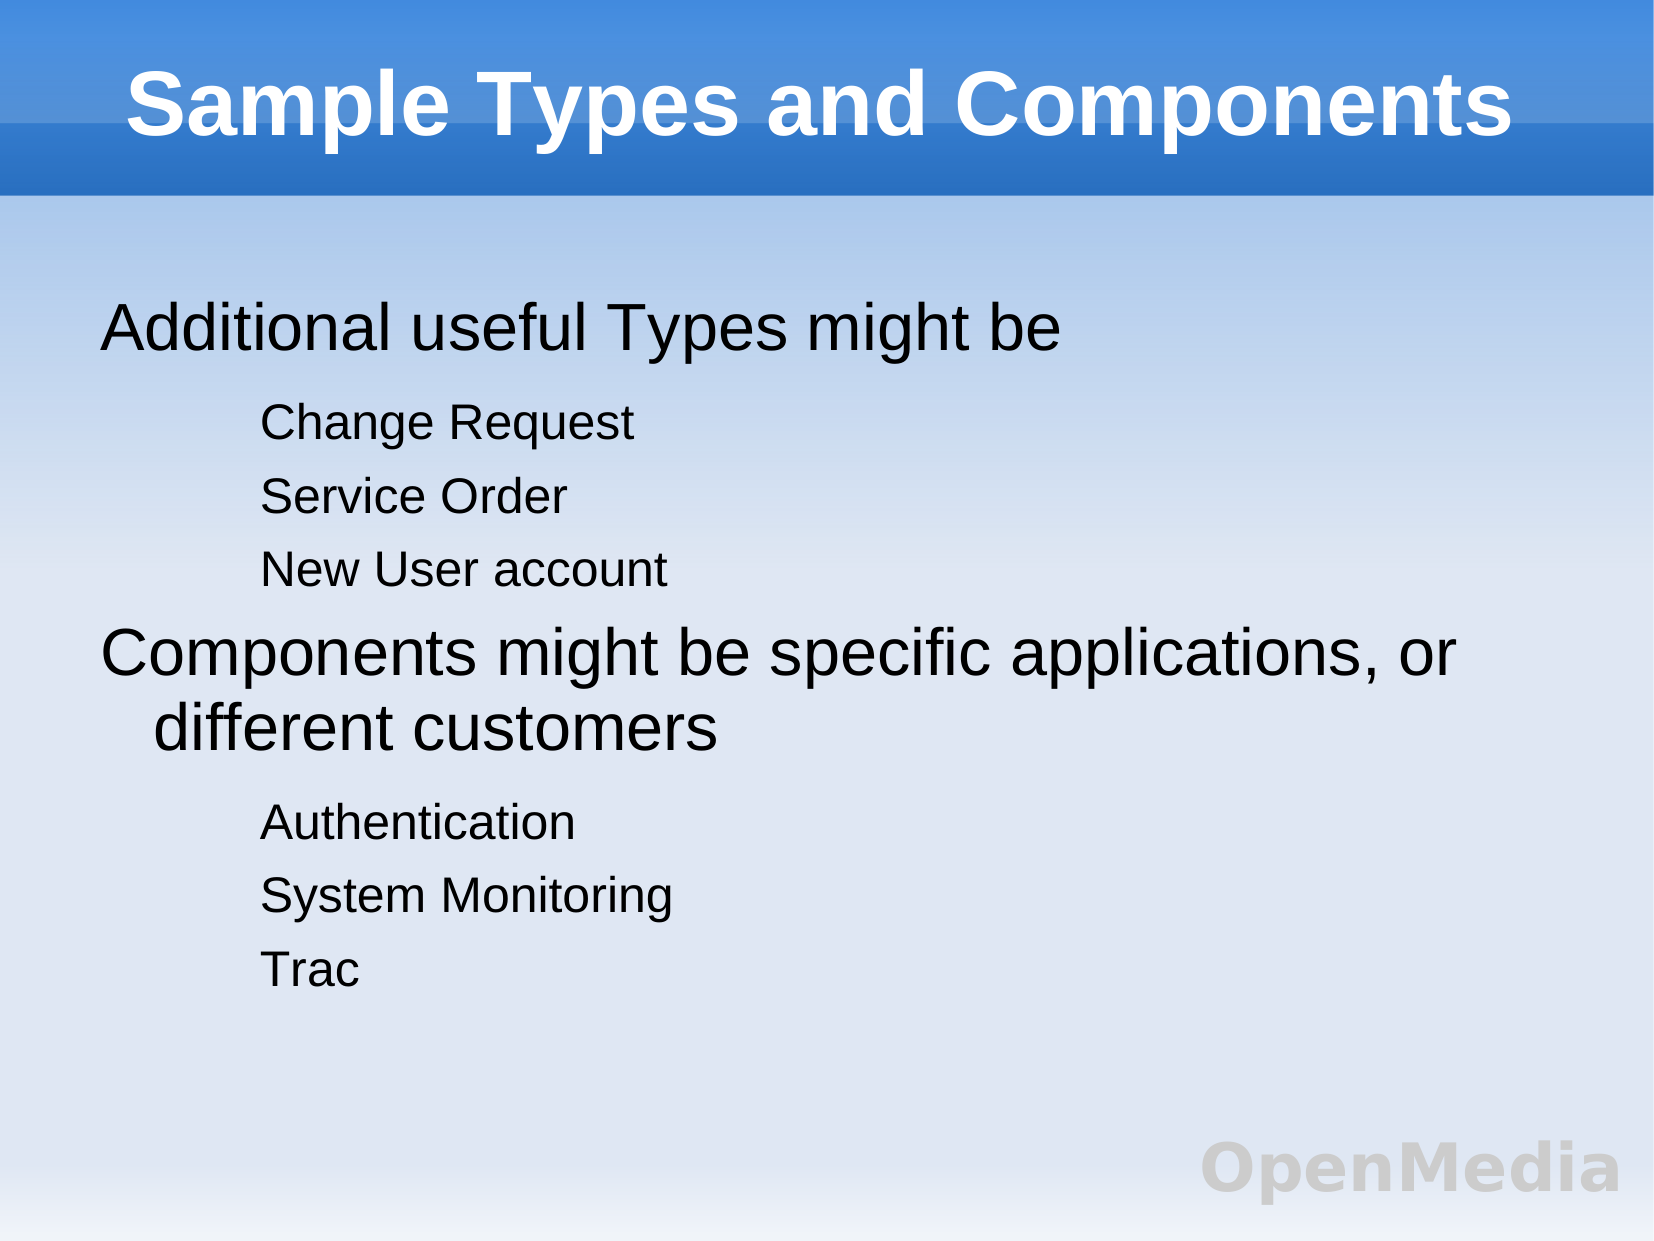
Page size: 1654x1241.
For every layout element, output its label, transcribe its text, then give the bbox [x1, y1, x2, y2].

list Additional useful Types might be Change Request Service Order New User account Components might be specific applications, or different customers Authentication System Monitoring Trac [82, 290, 1571, 1094]
picture [0, 0, 1654, 1241]
title Sample Types and Components [76, 7, 1565, 200]
